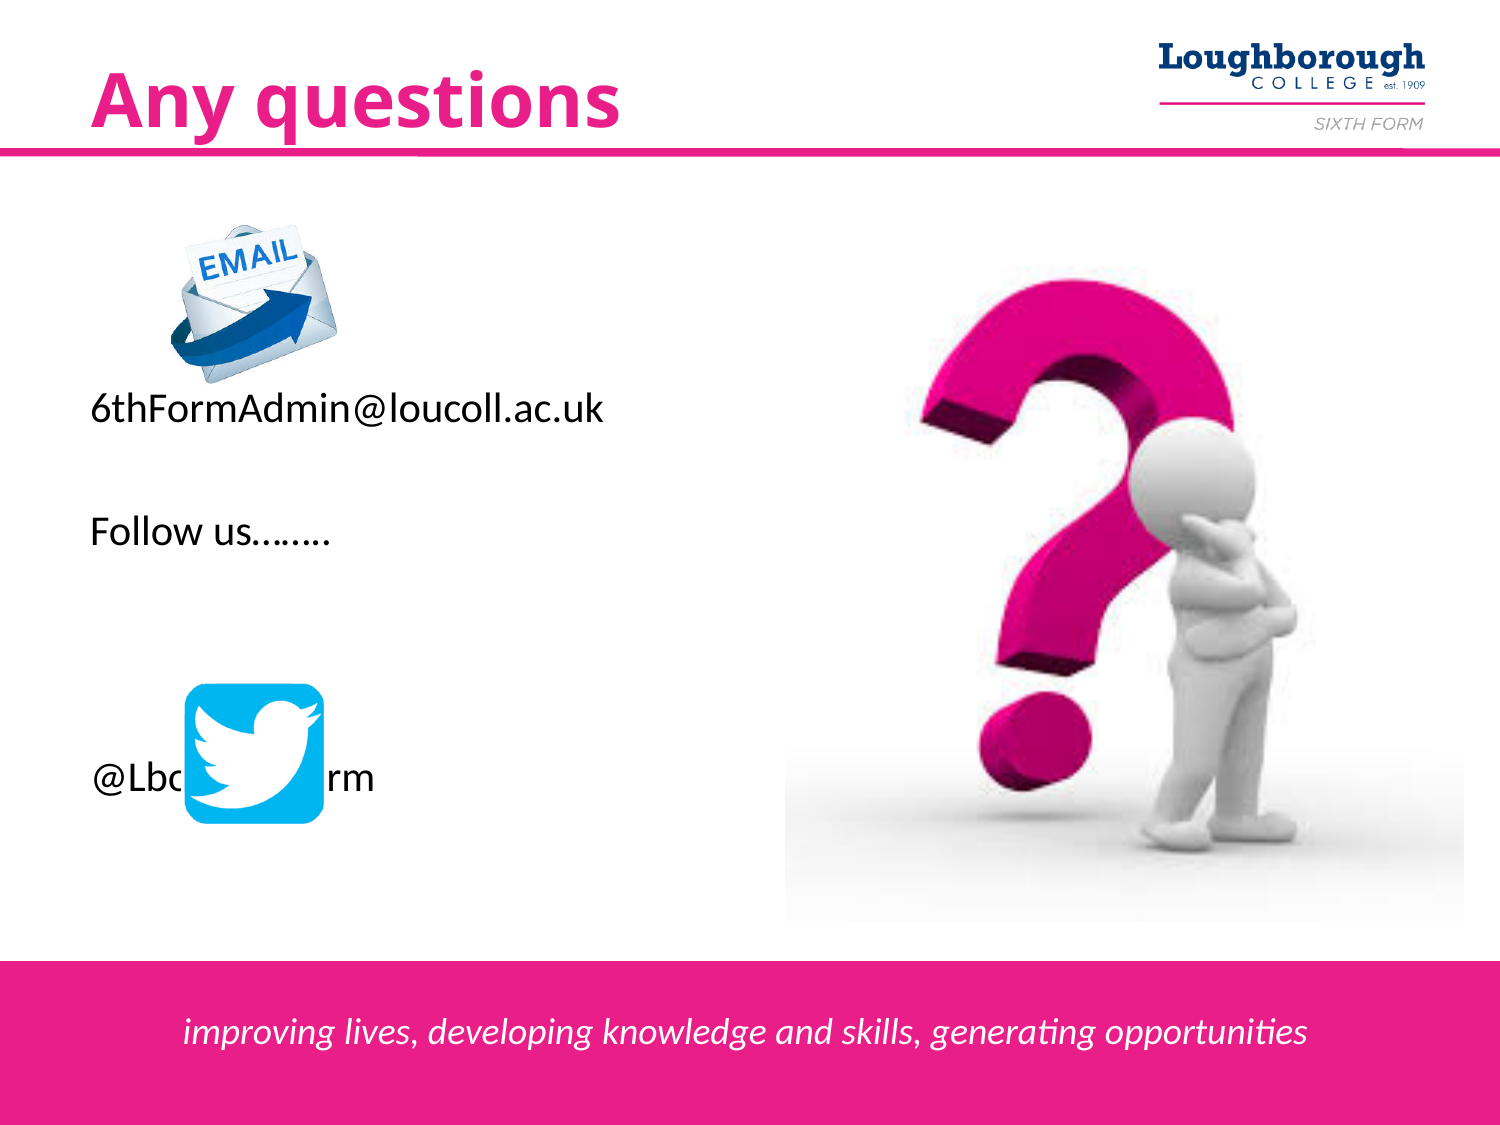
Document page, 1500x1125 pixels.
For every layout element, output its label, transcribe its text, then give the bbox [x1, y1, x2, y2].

picture [171, 219, 337, 385]
picture [785, 243, 1464, 922]
title Any questions [76, 45, 1256, 141]
list 6thFormAdmin@loucoll.ac.uk Follow us…….. @Lboro6thForm [75, 187, 1426, 938]
picture [181, 680, 327, 827]
